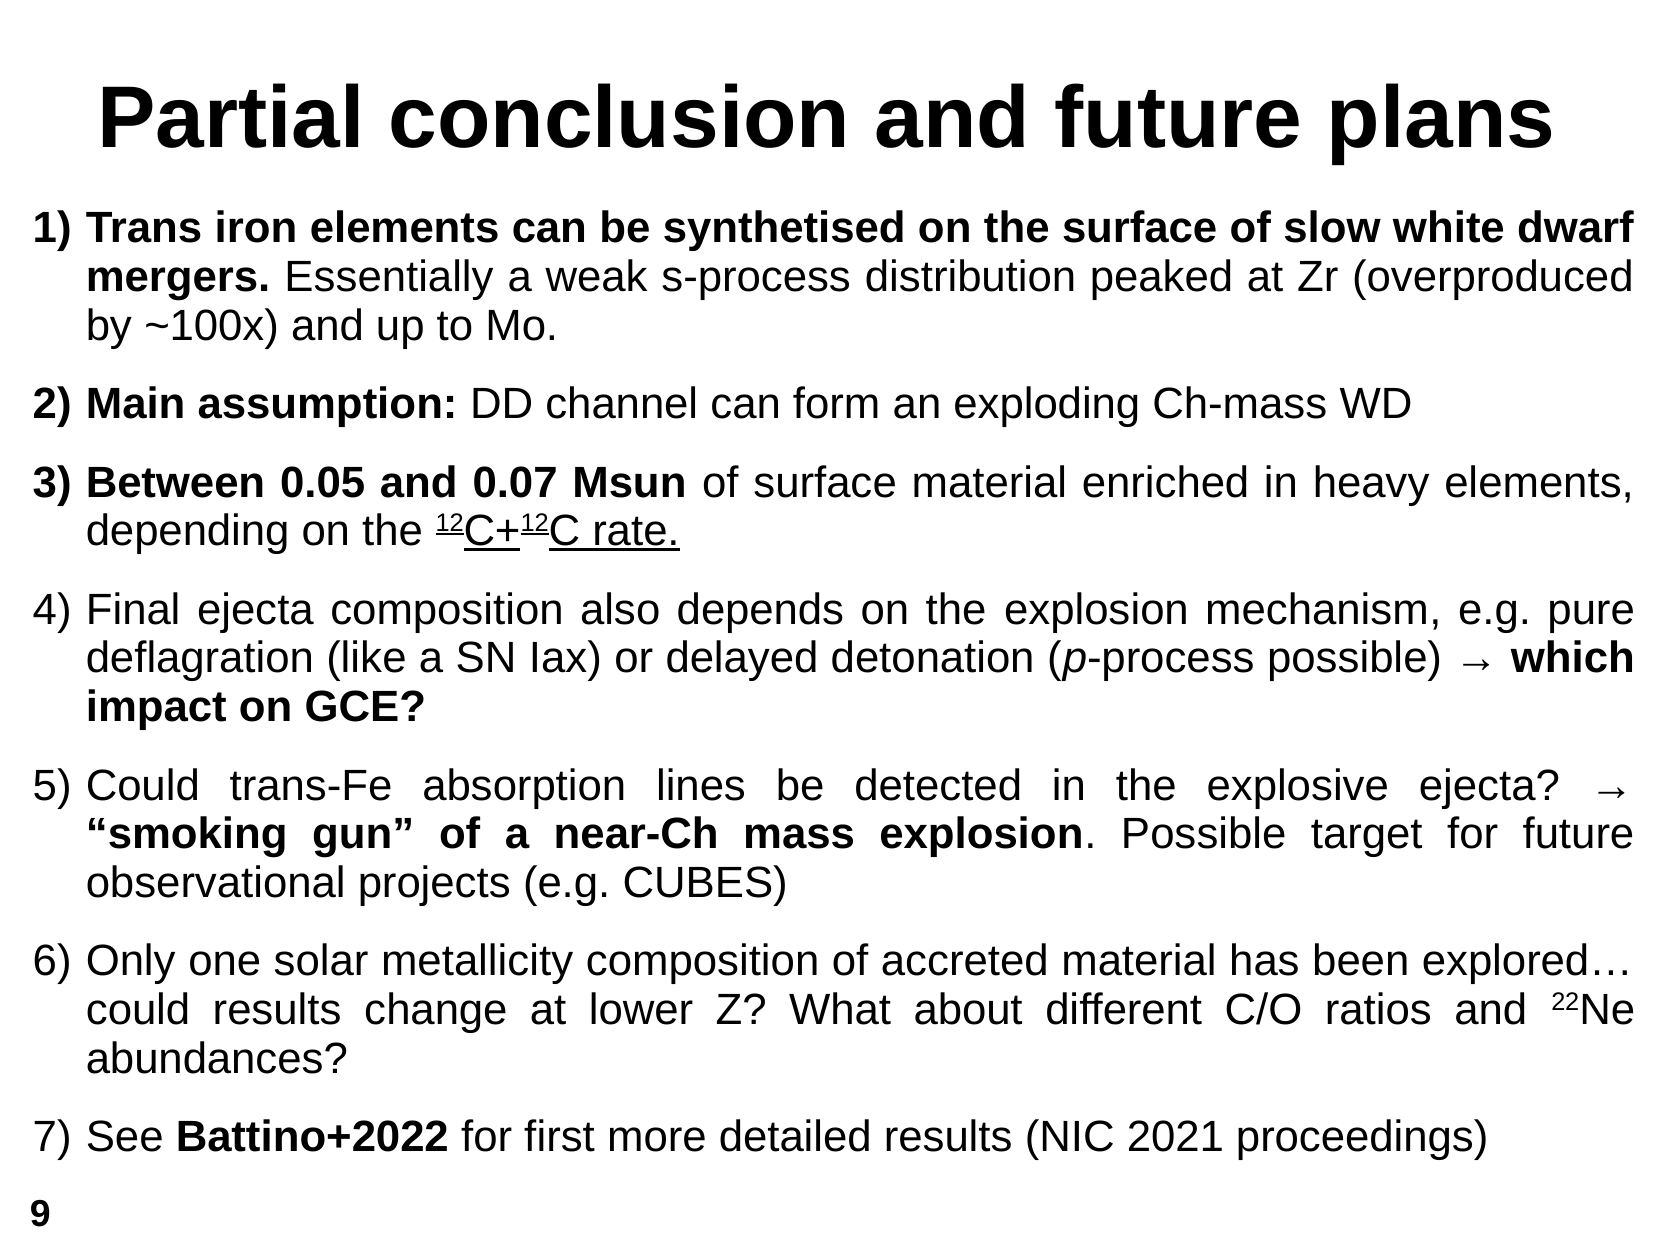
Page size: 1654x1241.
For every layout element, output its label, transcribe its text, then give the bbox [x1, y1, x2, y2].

text_box 9 [15, 1185, 91, 1241]
title Partial conclusion and future plans [82, 13, 1571, 203]
list Trans iron elements can be synthetised on the surface of slow white dwarf mergers. Essentially a weak s-process distribution peaked at Zr (overproduced by ~100x) and up to Mo. Main assumption: DD channel can form an exploding Ch-mass WD Between 0.05 and 0.07 Msun of surface material enriched in heavy elements, depending on the 12C+12C rate. Final ejecta composition also depends on the explosion mechanism, e.g. pure deflagration (like a SN Iax) or delayed detonation (p-process possible) → which impact on GCE? Could trans-Fe absorption lines be detected in the explosive ejecta? → “smoking gun” of a near-Ch mass explosion. Possible target for future observational projects (e.g. CUBES) Only one solar metallicity composition of accreted material has been explored… could results change at lower Z? What about different C/O ratios and 22Ne abundances? See Battino+2022 for first more detailed results (NIC 2021 proceedings) [15, 203, 1636, 1198]
